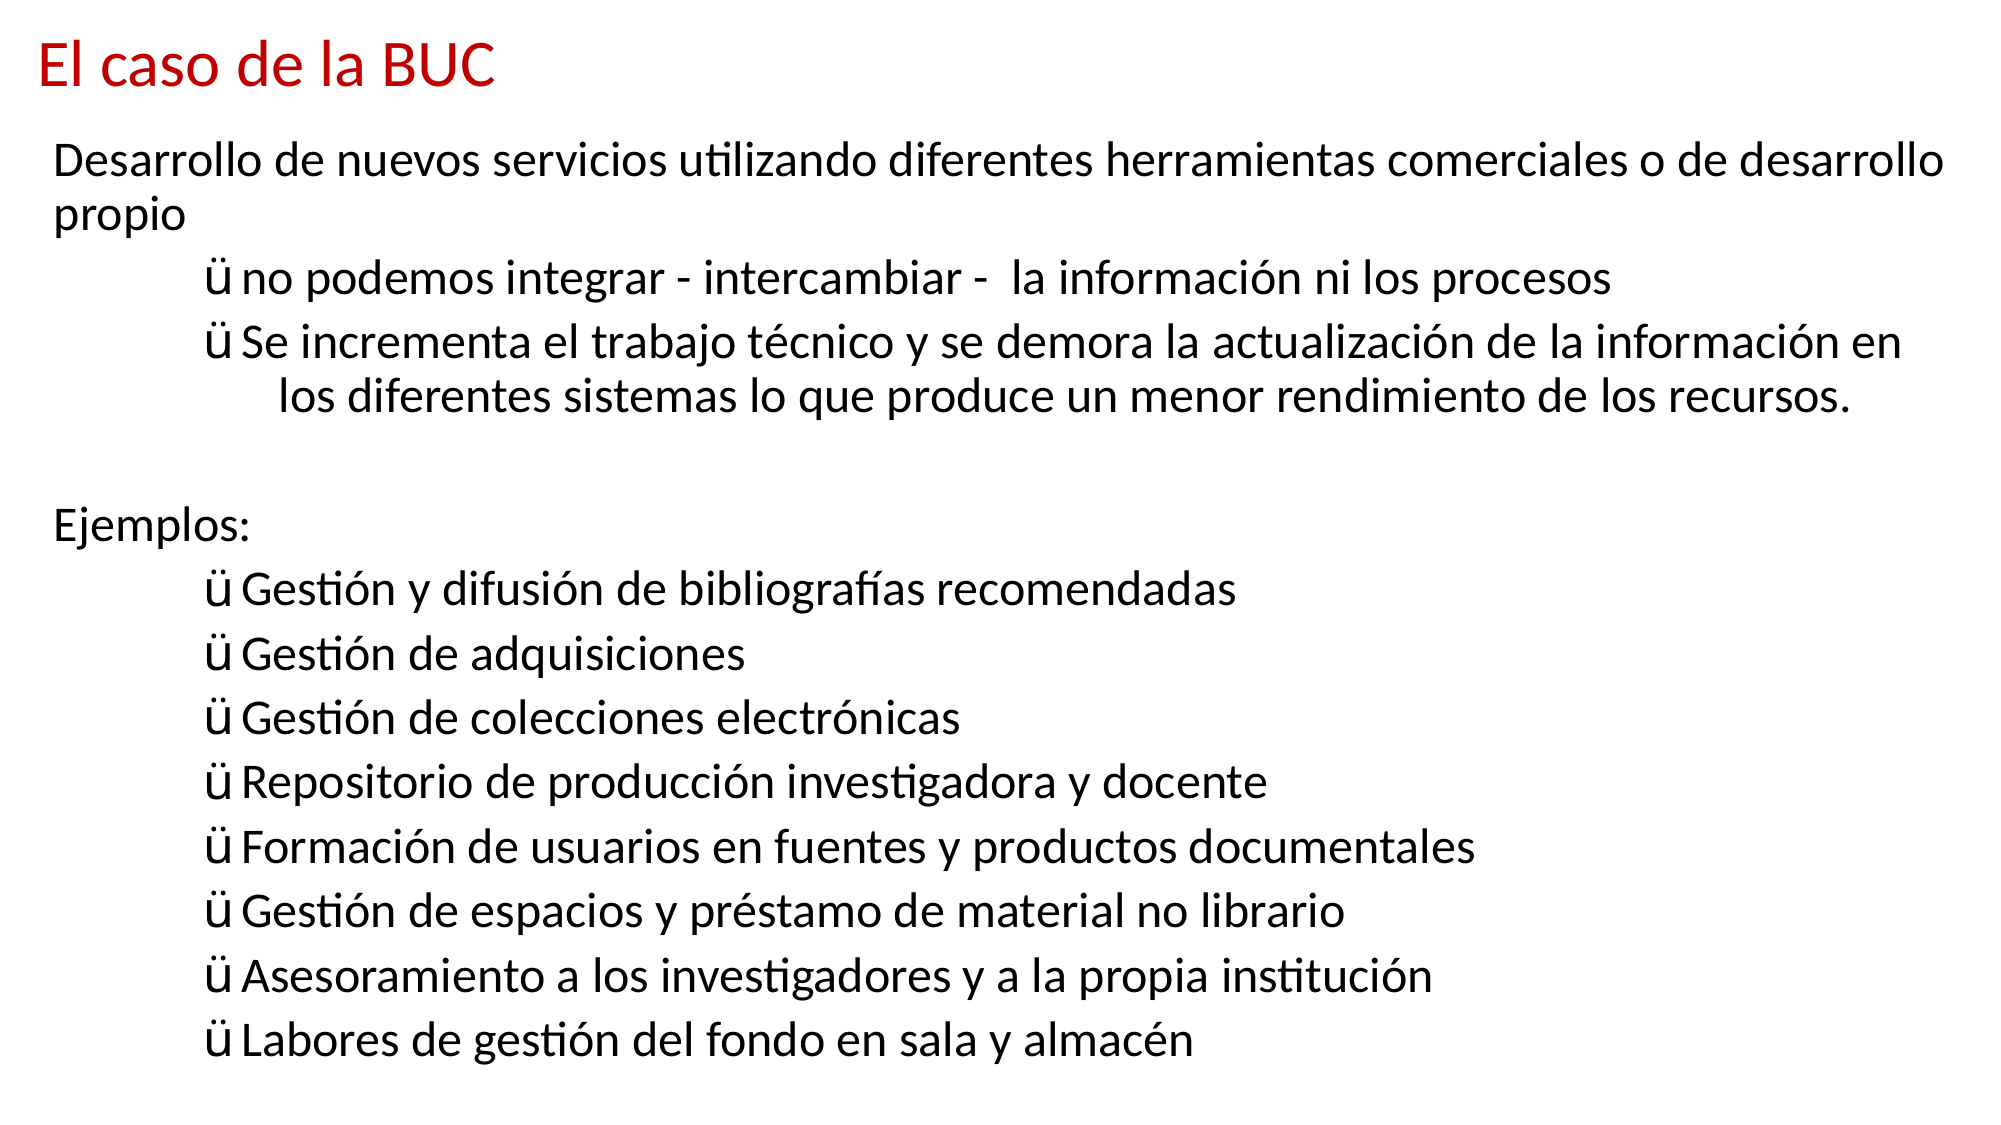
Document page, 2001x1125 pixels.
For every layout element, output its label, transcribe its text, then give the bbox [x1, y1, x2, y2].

title El caso de la BUC [22, 20, 520, 109]
list Desarrollo de nuevos servicios utilizando diferentes herramientas comerciales o de desarrollo propio no podemos integrar - intercambiar - la información ni los procesos Se incrementa el trabajo técnico y se demora la actualización de la información en los diferentes sistemas lo que produce un menor rendimiento de los recursos. Ejemplos: Gestión y difusión de bibliografías recomendadas Gestión de adquisiciones Gestión de colecciones electrónicas Repositorio de producción investigadora y docente Formación de usuarios en fuentes y productos documentales Gestión de espacios y préstamo de material no librario Asesoramiento a los investigadores y a la propia institución Labores de gestión del fondo en sala y almacén [39, 125, 1965, 1100]
